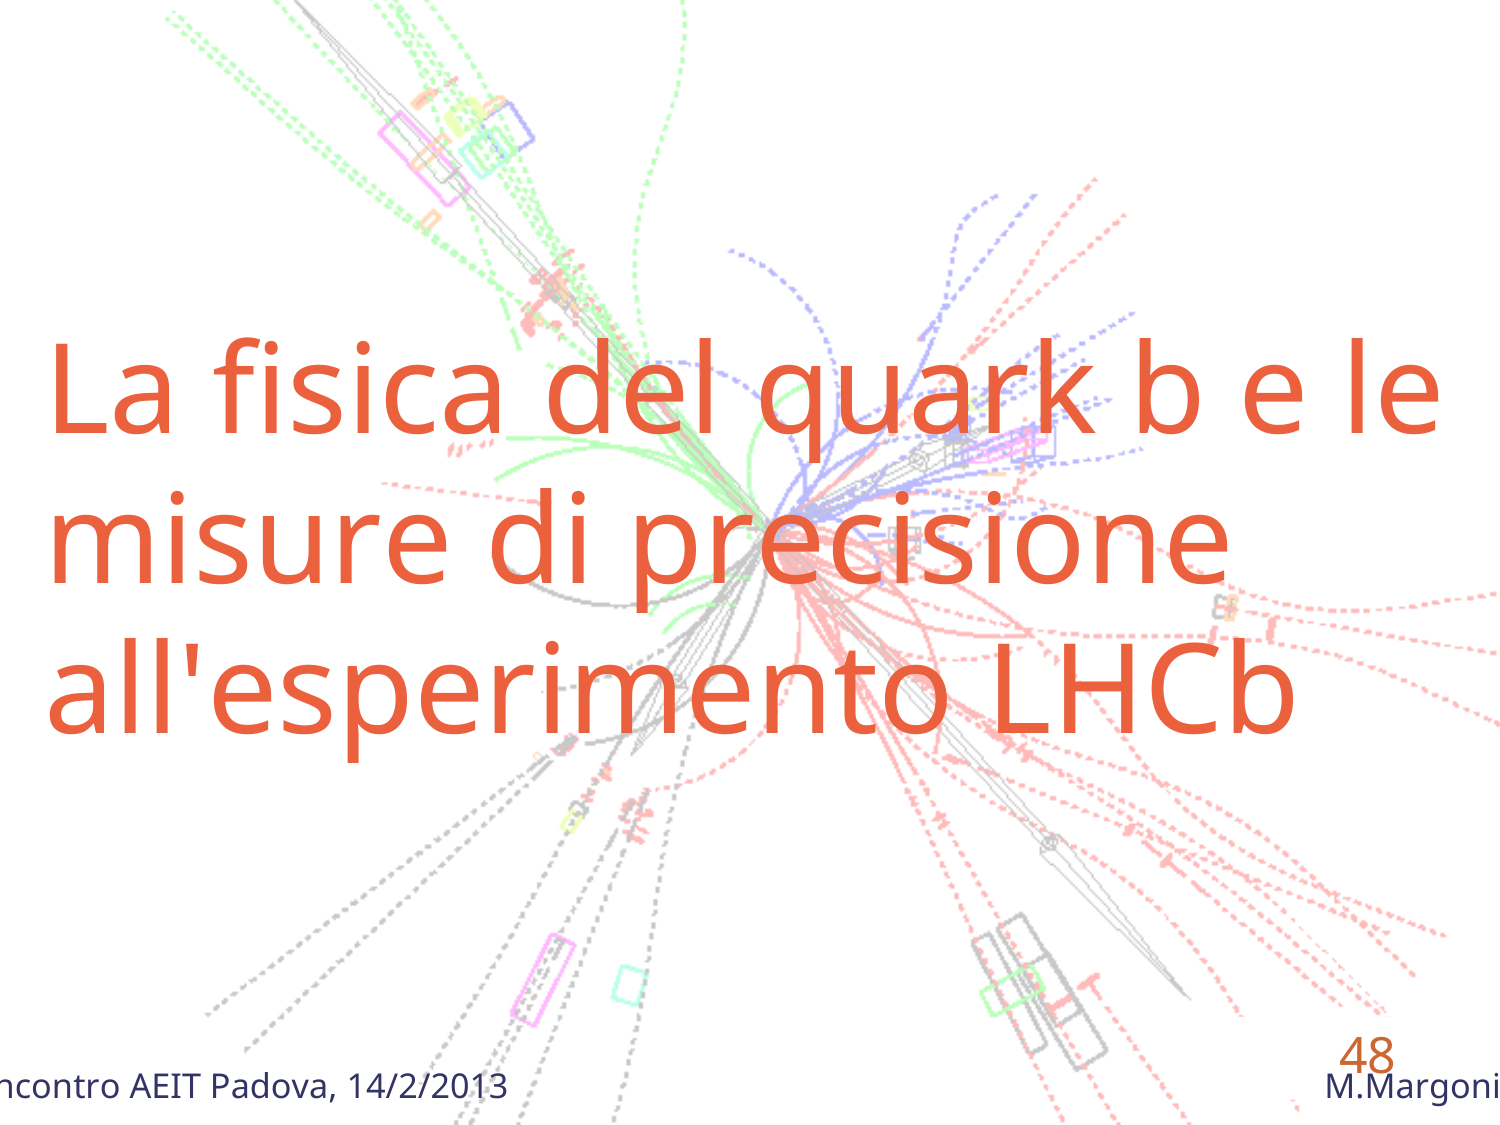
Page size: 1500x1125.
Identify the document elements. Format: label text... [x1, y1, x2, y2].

text_box La fisica del quark b e le misure di precisione all'esperimento LHCb [29, 301, 1477, 767]
picture [0, 0, 1500, 1125]
